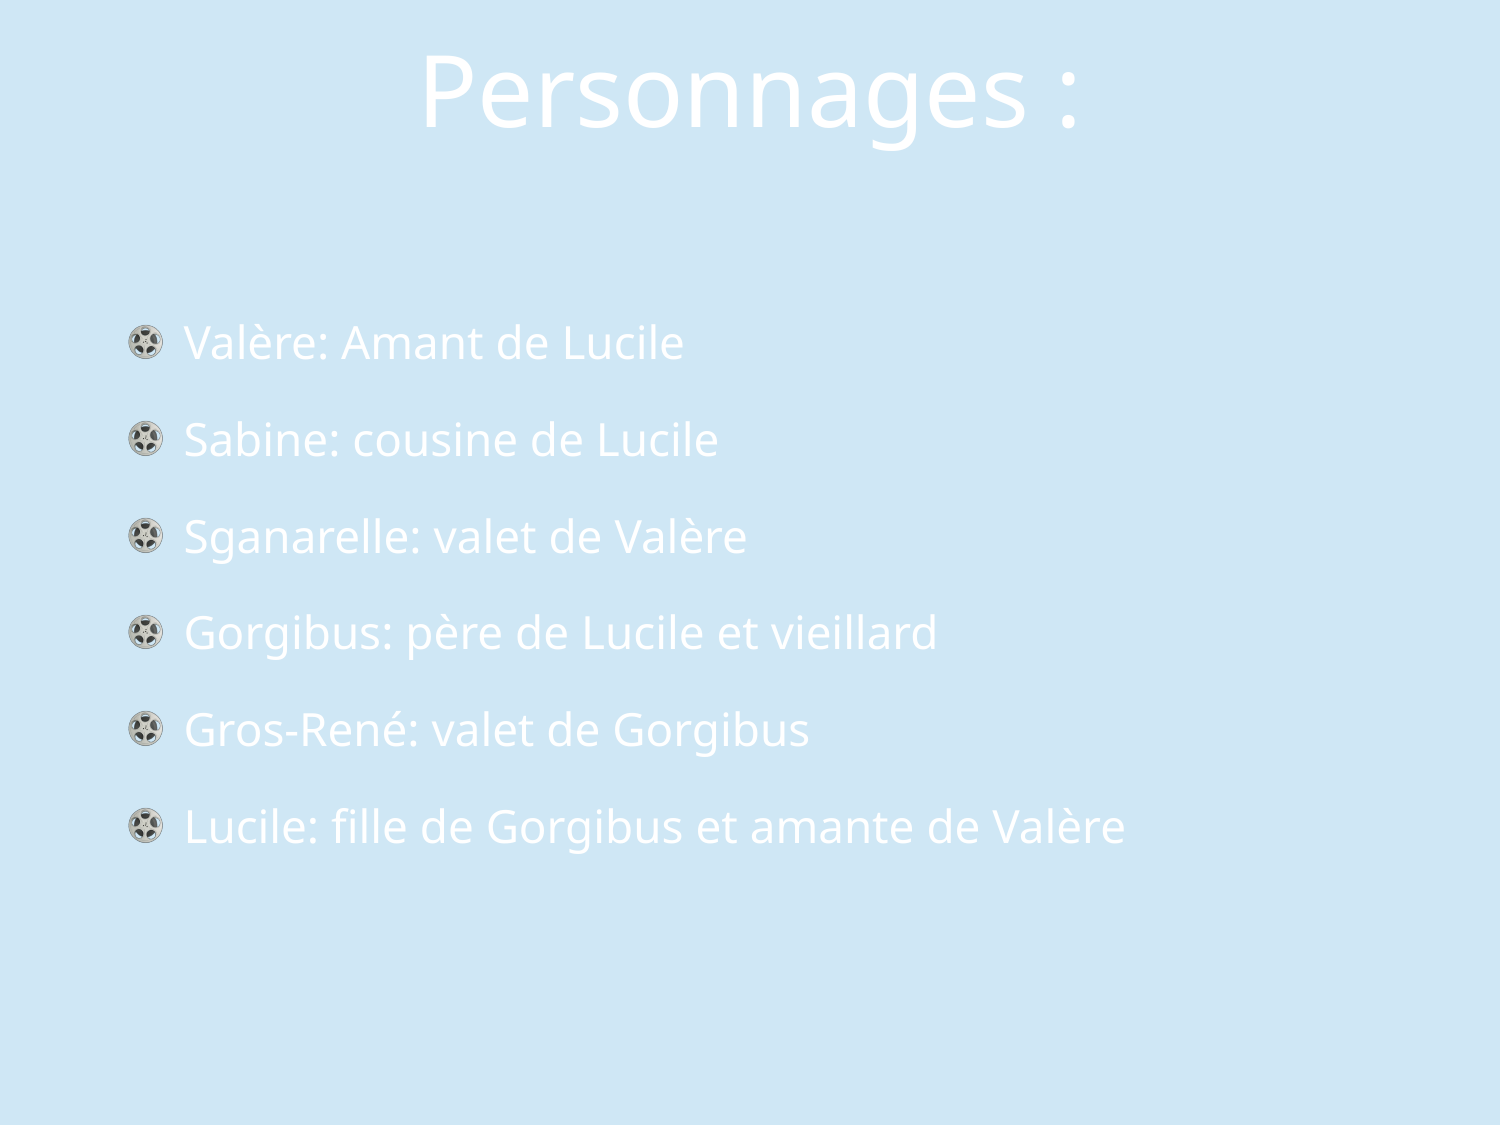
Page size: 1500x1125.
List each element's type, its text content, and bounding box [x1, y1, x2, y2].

list Valère: Amant de Lucile Sabine: cousine de Lucile Sganarelle: valet de Valère Gorgibus: père de Lucile et vieillard Gros-René: valet de Gorgibus Lucile: fille de Gorgibus et amante de Valère [112, 306, 1388, 1005]
title Personnages : [112, 19, 1388, 255]
